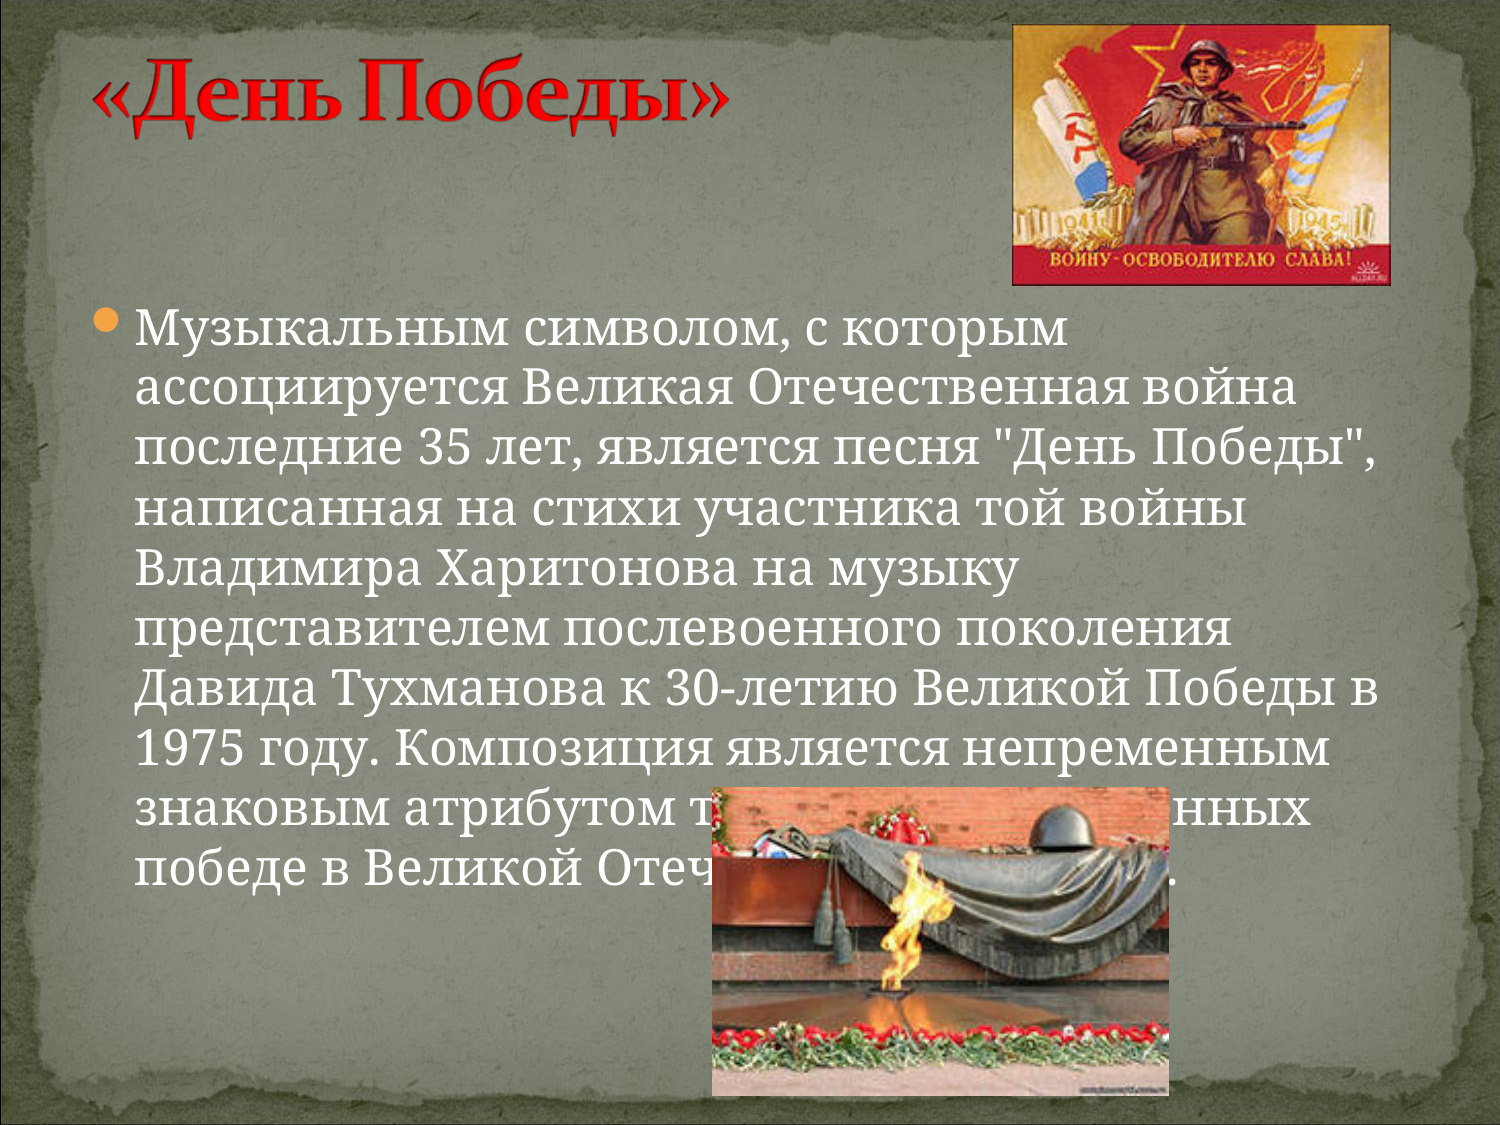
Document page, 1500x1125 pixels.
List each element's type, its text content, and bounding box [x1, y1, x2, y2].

list Музыкальным символом, с которым ассоциируется Великая Отечественная война последние 35 лет, является песня "День Победы", написанная на стихи участника той войны Владимира Харитонова на музыку представителем послевоенного поколения Давида Тухманова к 30-летию Великой Победы в 1975 году. Композиция является непременным знаковым атрибутом торжеств, посвящённых победе в Великой Отечественной войне . [75, 287, 1426, 1035]
picture [0, 0, 1500, 1125]
text_box [35, 10, 1427, 152]
